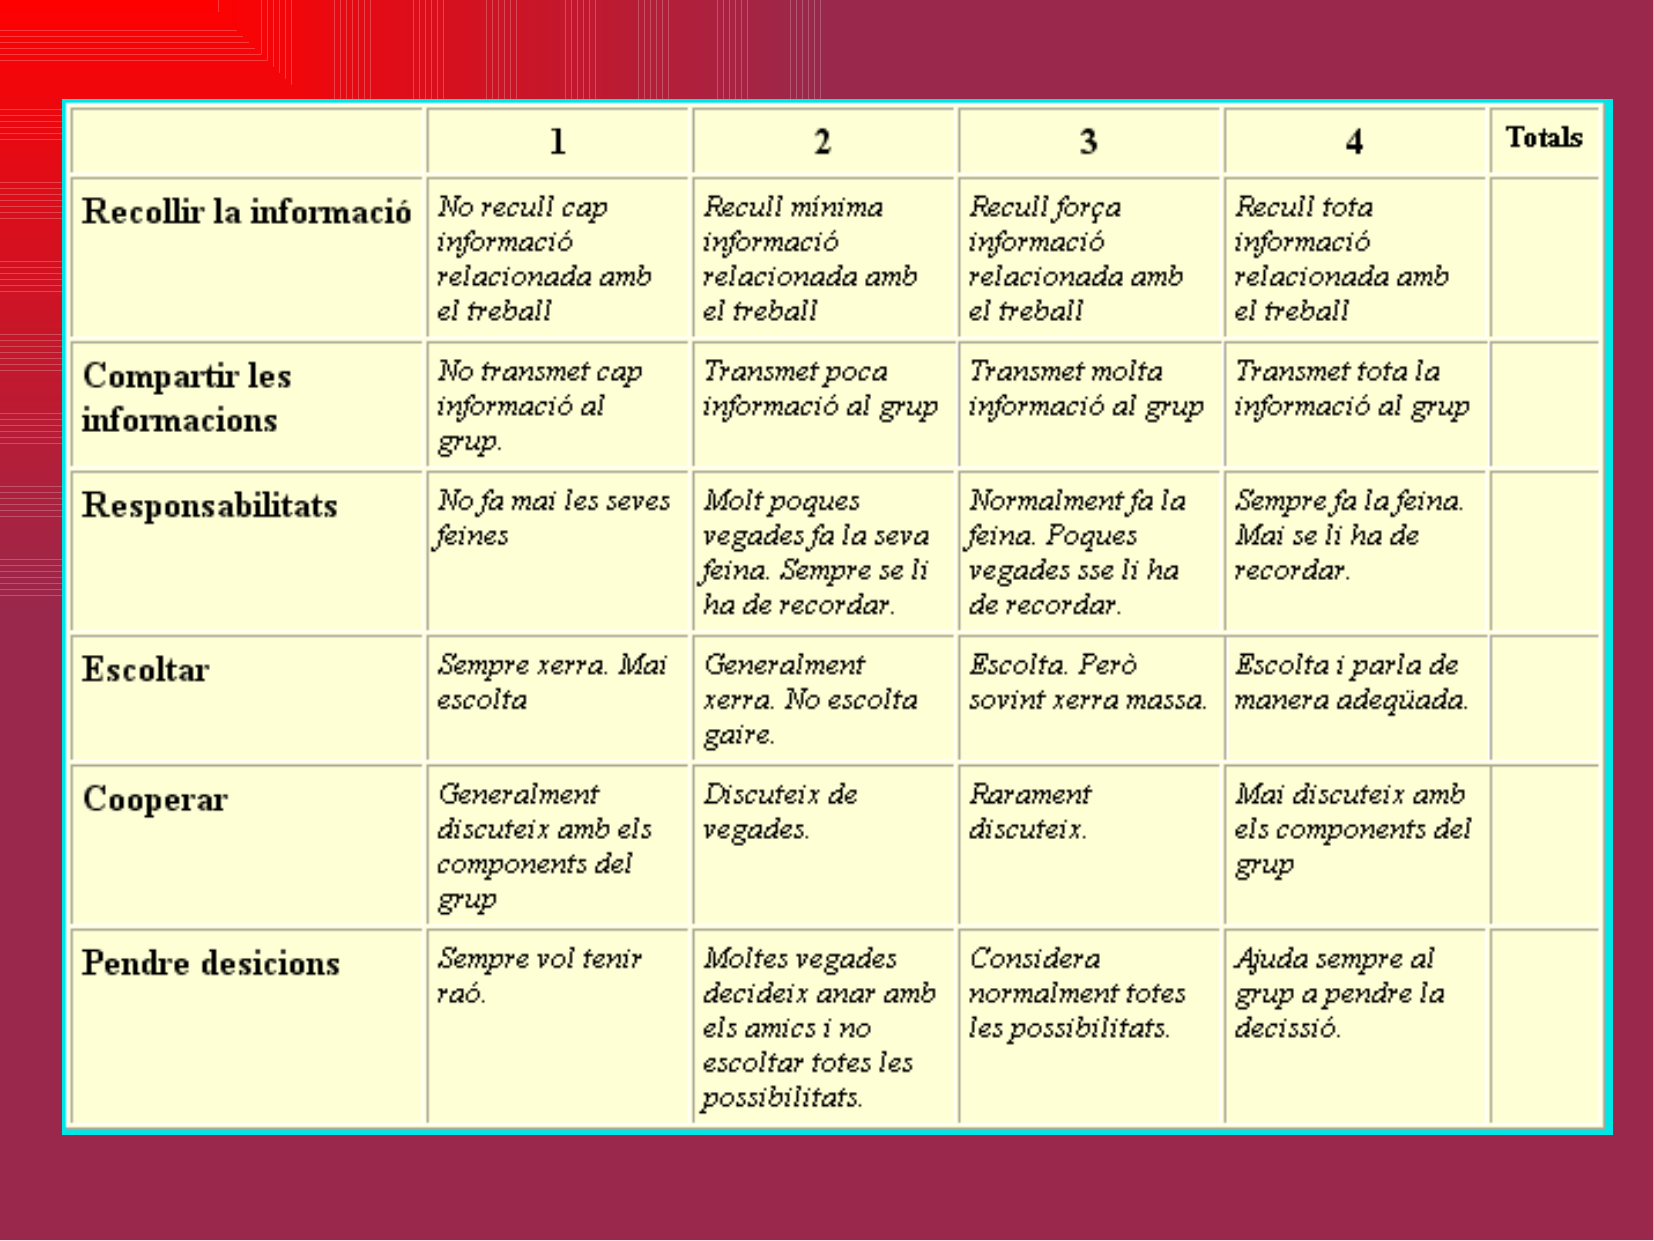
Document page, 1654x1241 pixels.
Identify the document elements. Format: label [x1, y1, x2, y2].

picture [62, 99, 1613, 1135]
